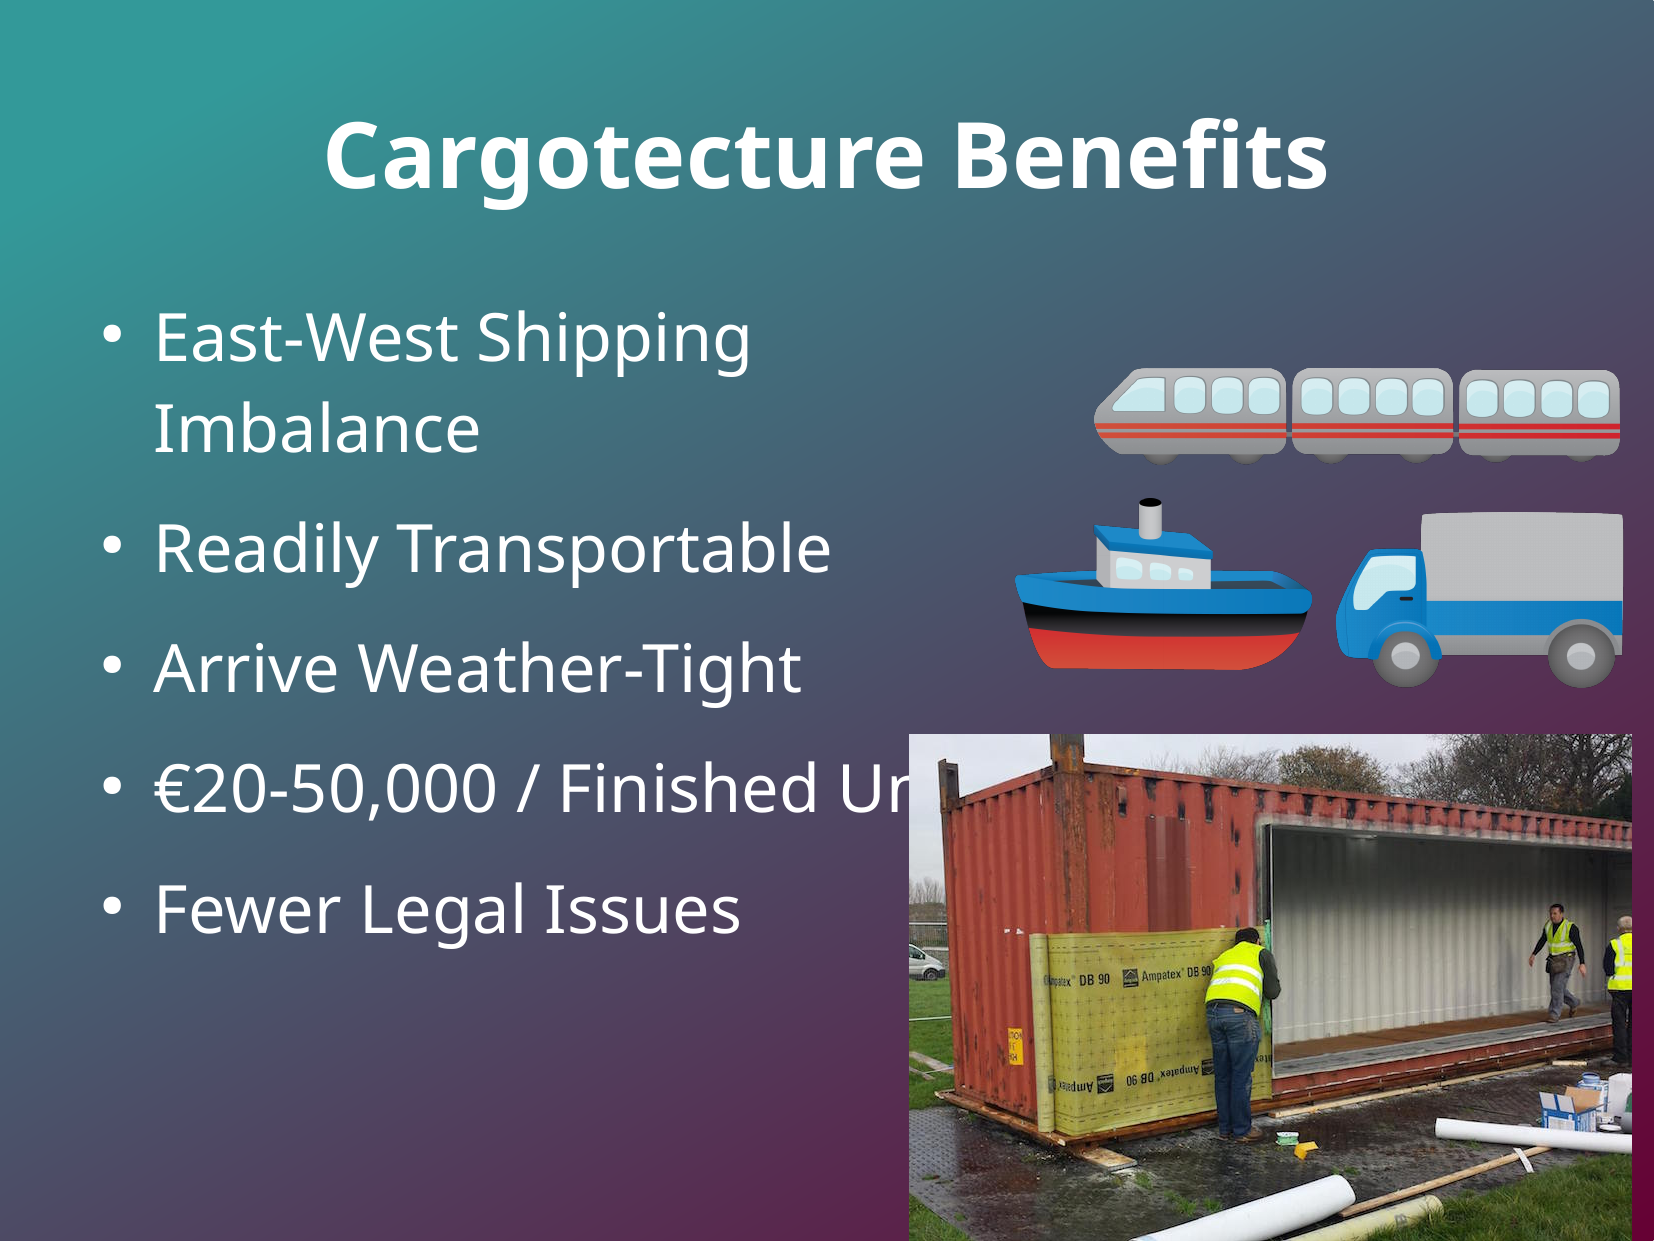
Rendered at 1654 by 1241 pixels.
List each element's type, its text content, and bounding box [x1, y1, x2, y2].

picture [1336, 512, 1633, 688]
title Cargotecture Benefits [82, 49, 1571, 257]
picture [1015, 498, 1312, 670]
list East-West Shipping Imbalance Readily Transportable Arrive Weather-Tight €20-50,000 / Finished Unit Fewer Legal Issues [82, 290, 1075, 1109]
picture [909, 734, 1632, 1241]
picture [1094, 368, 1620, 465]
